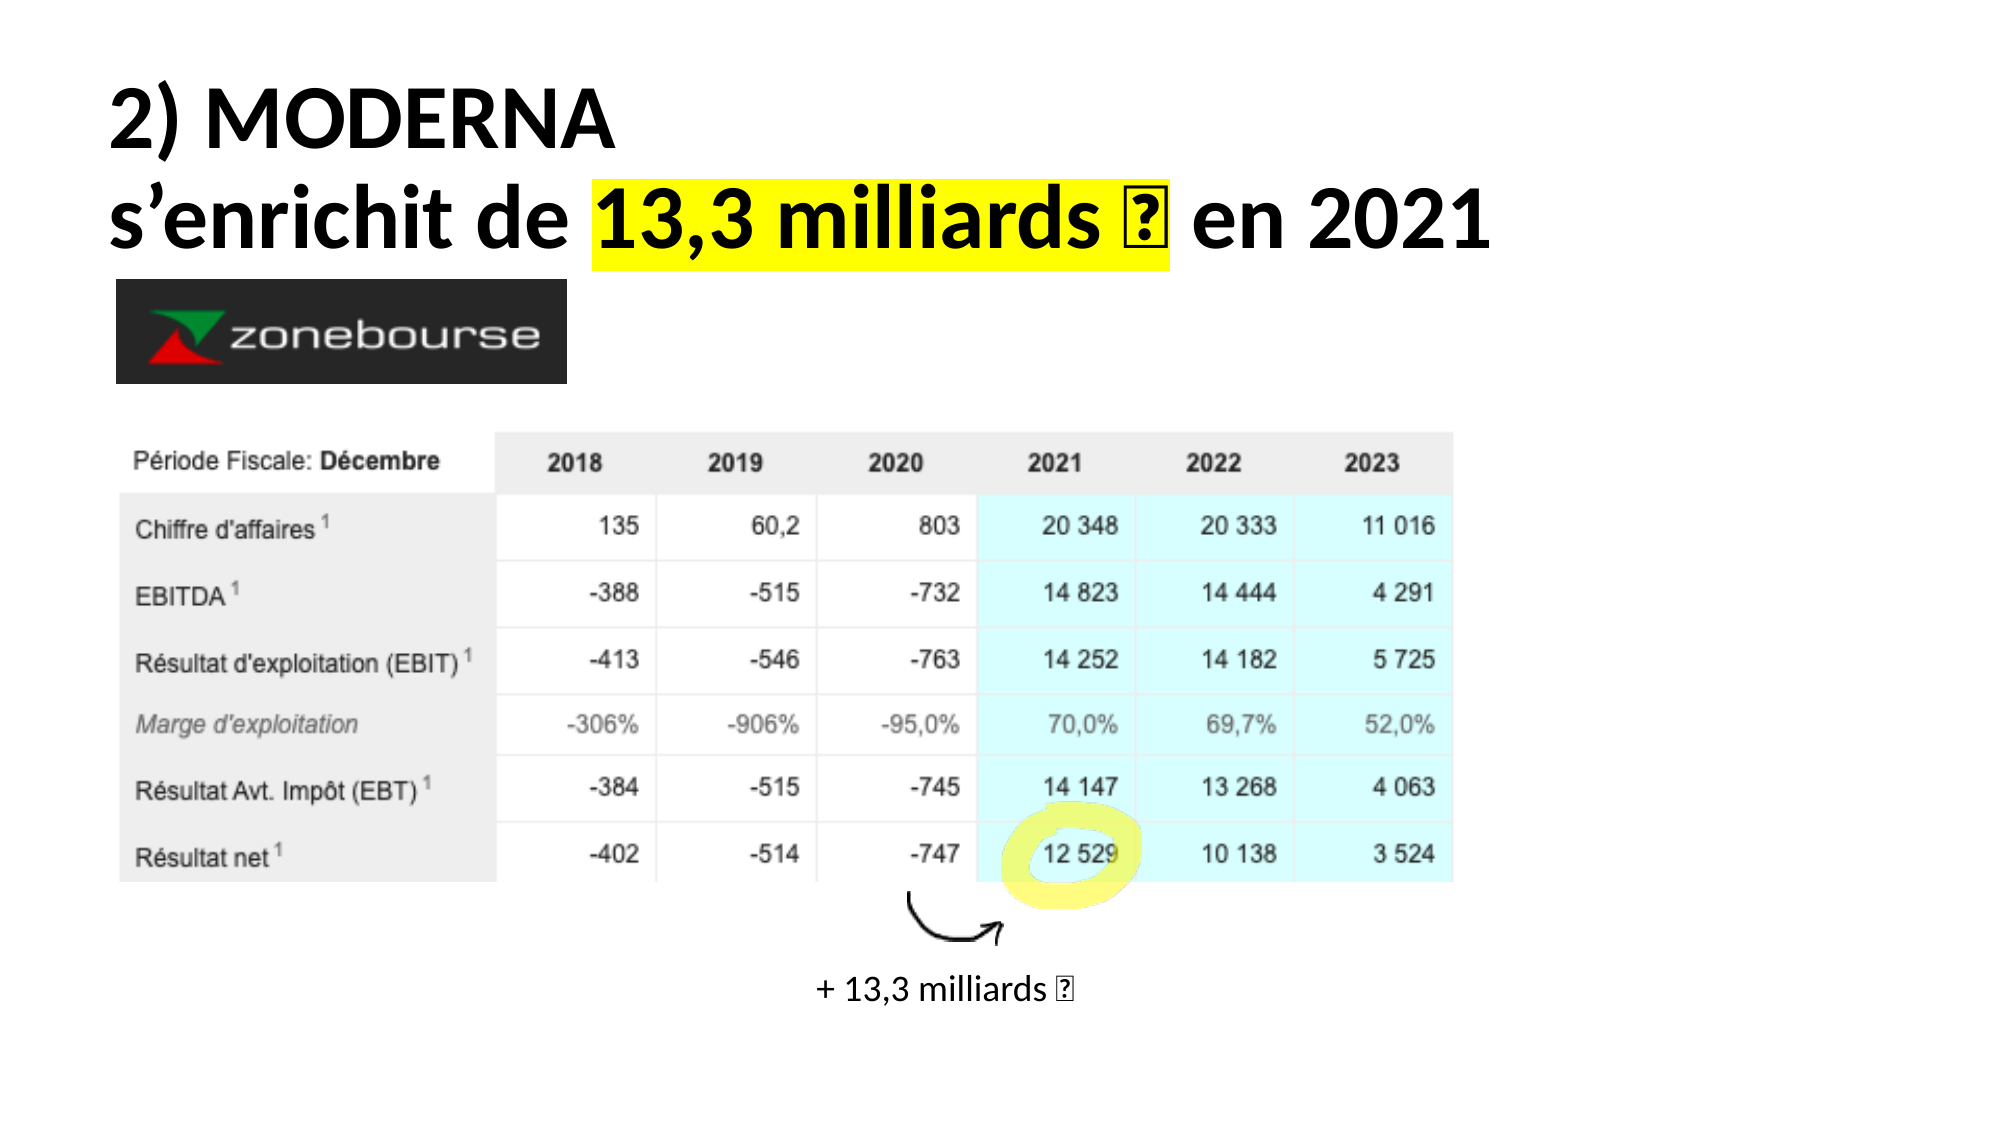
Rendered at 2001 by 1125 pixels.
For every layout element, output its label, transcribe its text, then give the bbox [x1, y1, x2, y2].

picture [907, 891, 1004, 946]
title 2) MODERNA s’enrichit de 13,3 milliards 💲 en 2021 [93, 60, 1819, 278]
picture [93, 420, 1479, 909]
picture [116, 279, 567, 384]
text_box + 13,3 milliards 💲 [801, 956, 1111, 1018]
